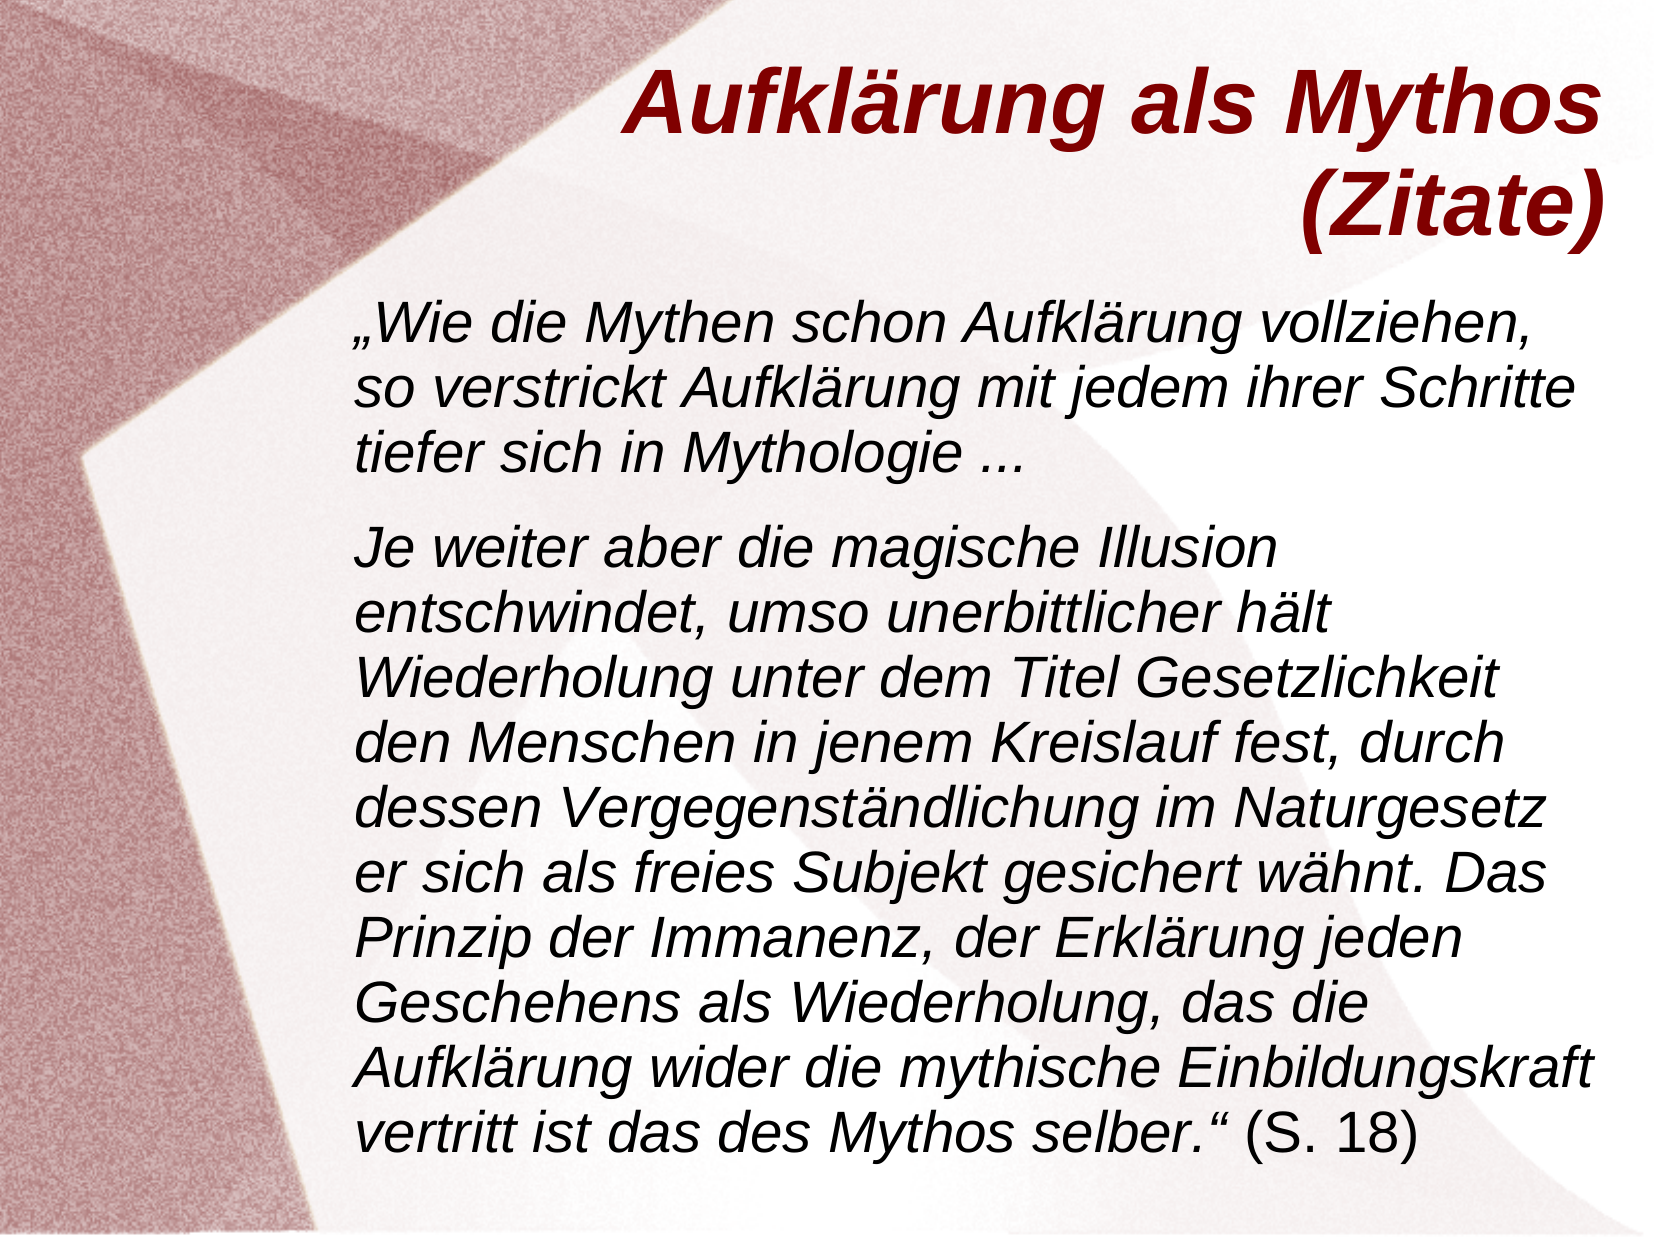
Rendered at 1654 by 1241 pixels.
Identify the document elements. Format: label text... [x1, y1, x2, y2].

title Aufklärung als Mythos (Zitate) [596, 50, 1607, 256]
list „Wie die Mythen schon Aufklärung vollziehen, so verstrickt Aufklärung mit jedem ihrer Schritte tiefer sich in Mythologie ... Je weiter aber die magische Illusion entschwindet, umso unerbittlicher hält Wiederholung unter dem Titel Gesetzlichkeit den Menschen in jenem Kreislauf fest, durch dessen Vergegenständlichung im Naturgesetz er sich als freies Subjekt gesichert wähnt. Das Prinzip der Immanenz, der Erklärung jeden Geschehens als Wiederholung, das die Aufklärung wider die mythische Einbildungskraft vertritt ist das des Mythos selber.“ (S. 18) [354, 290, 1601, 1166]
picture [0, 0, 1654, 1241]
